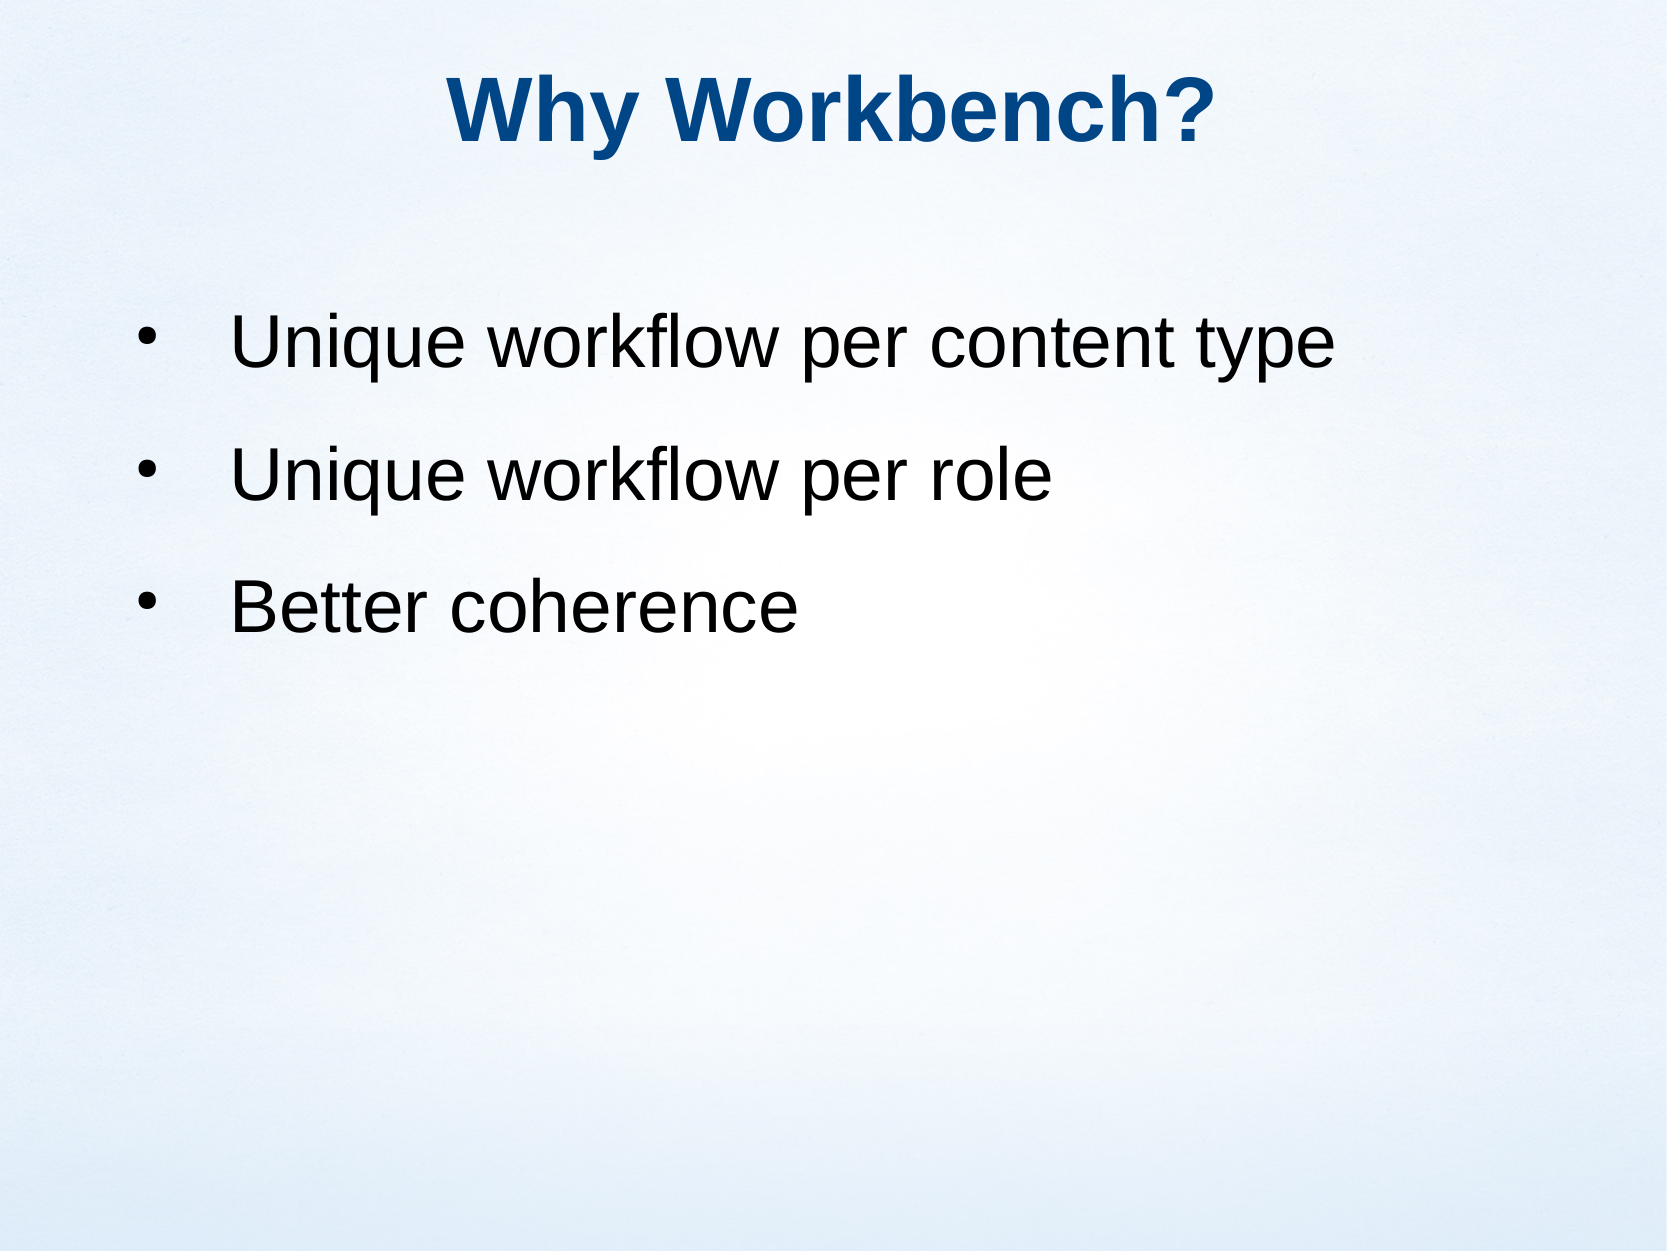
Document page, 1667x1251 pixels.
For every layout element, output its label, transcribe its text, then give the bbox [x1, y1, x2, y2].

list Unique workflow per content type Unique workflow per role Better coherence [83, 292, 1584, 1118]
title Why Workbench? [83, 49, 1584, 160]
picture [0, 0, 1667, 1251]
